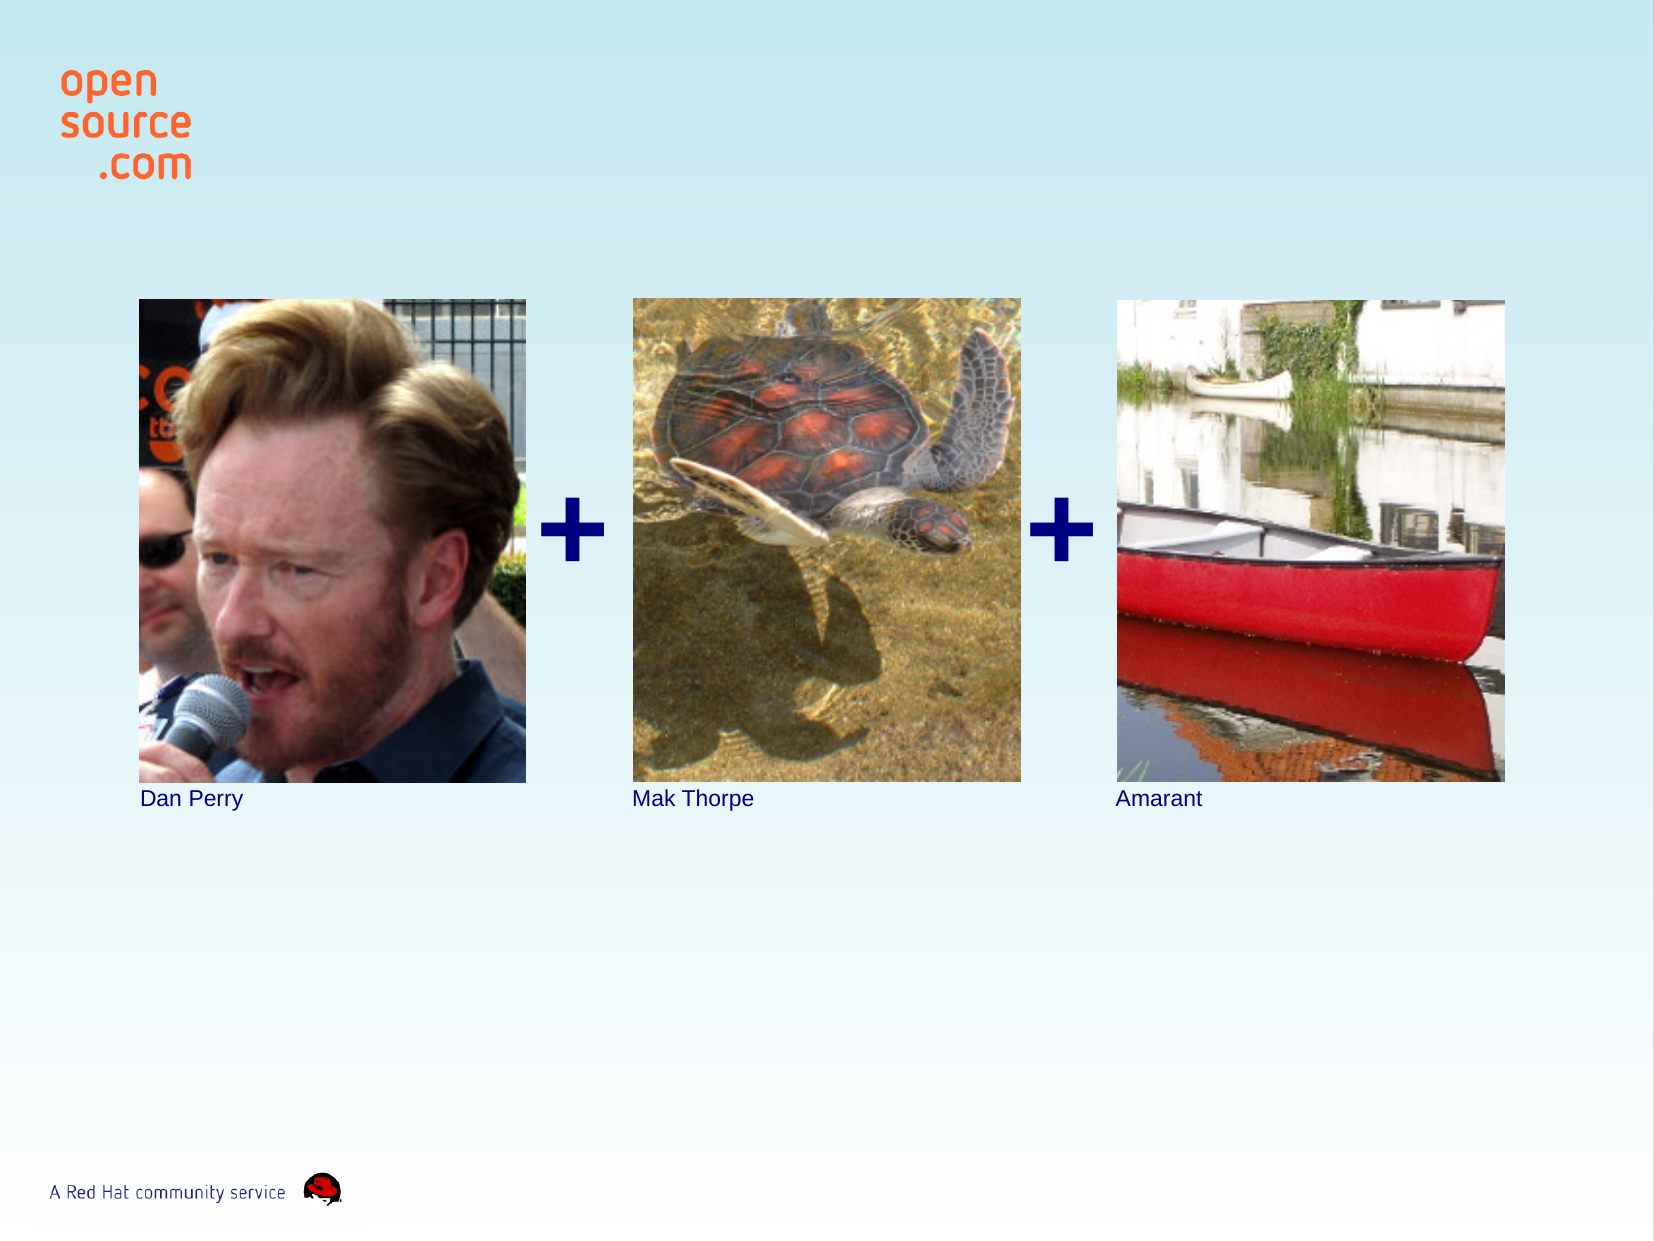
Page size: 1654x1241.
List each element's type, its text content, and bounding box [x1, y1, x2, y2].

picture [0, 0, 1654, 1241]
subtitle Dan Perry Mak Thorpe Amarant [75, 785, 536, 812]
text_box + + [536, 5, 1654, 1051]
